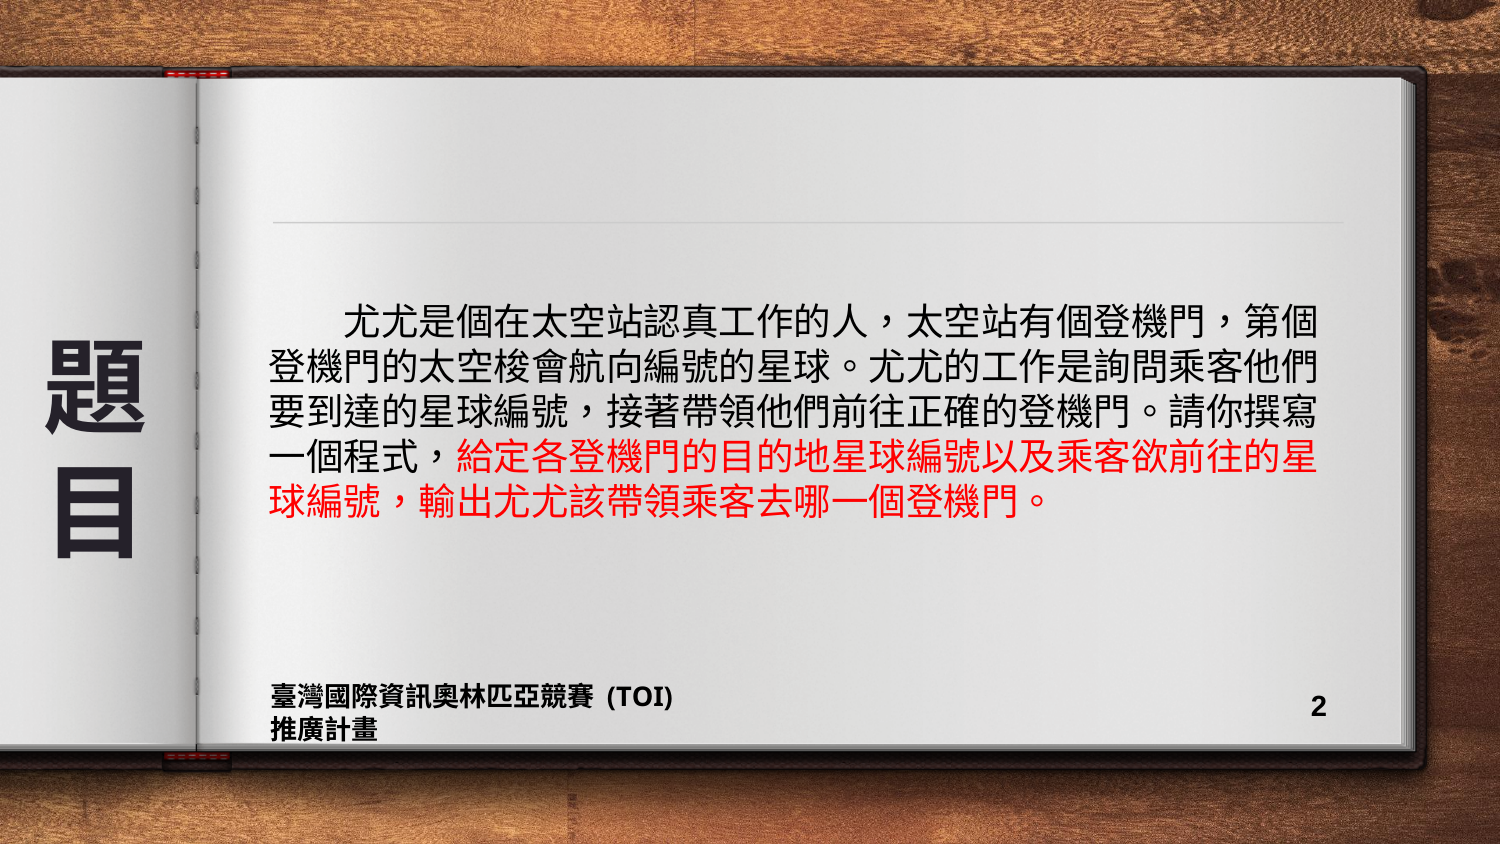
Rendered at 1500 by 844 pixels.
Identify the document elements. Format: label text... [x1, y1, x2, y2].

text_box 2 [1295, 672, 1386, 737]
text_box 題 目 [28, 306, 210, 552]
text_box 尤尤是個在太空站認真工作的人，太空站有個登機門，第個登機門的太空梭會航向編號的星球。尤尤的工作是詢問乘客他們要到達的星球編號，接著帶領他們前往正確的登機門。請你撰寫一個程式，給定各登機門的目的地星球編號以及乘客欲前往的星球編號，輸出尤尤該帶領乘客去哪一個登機門。 [254, 291, 1341, 672]
